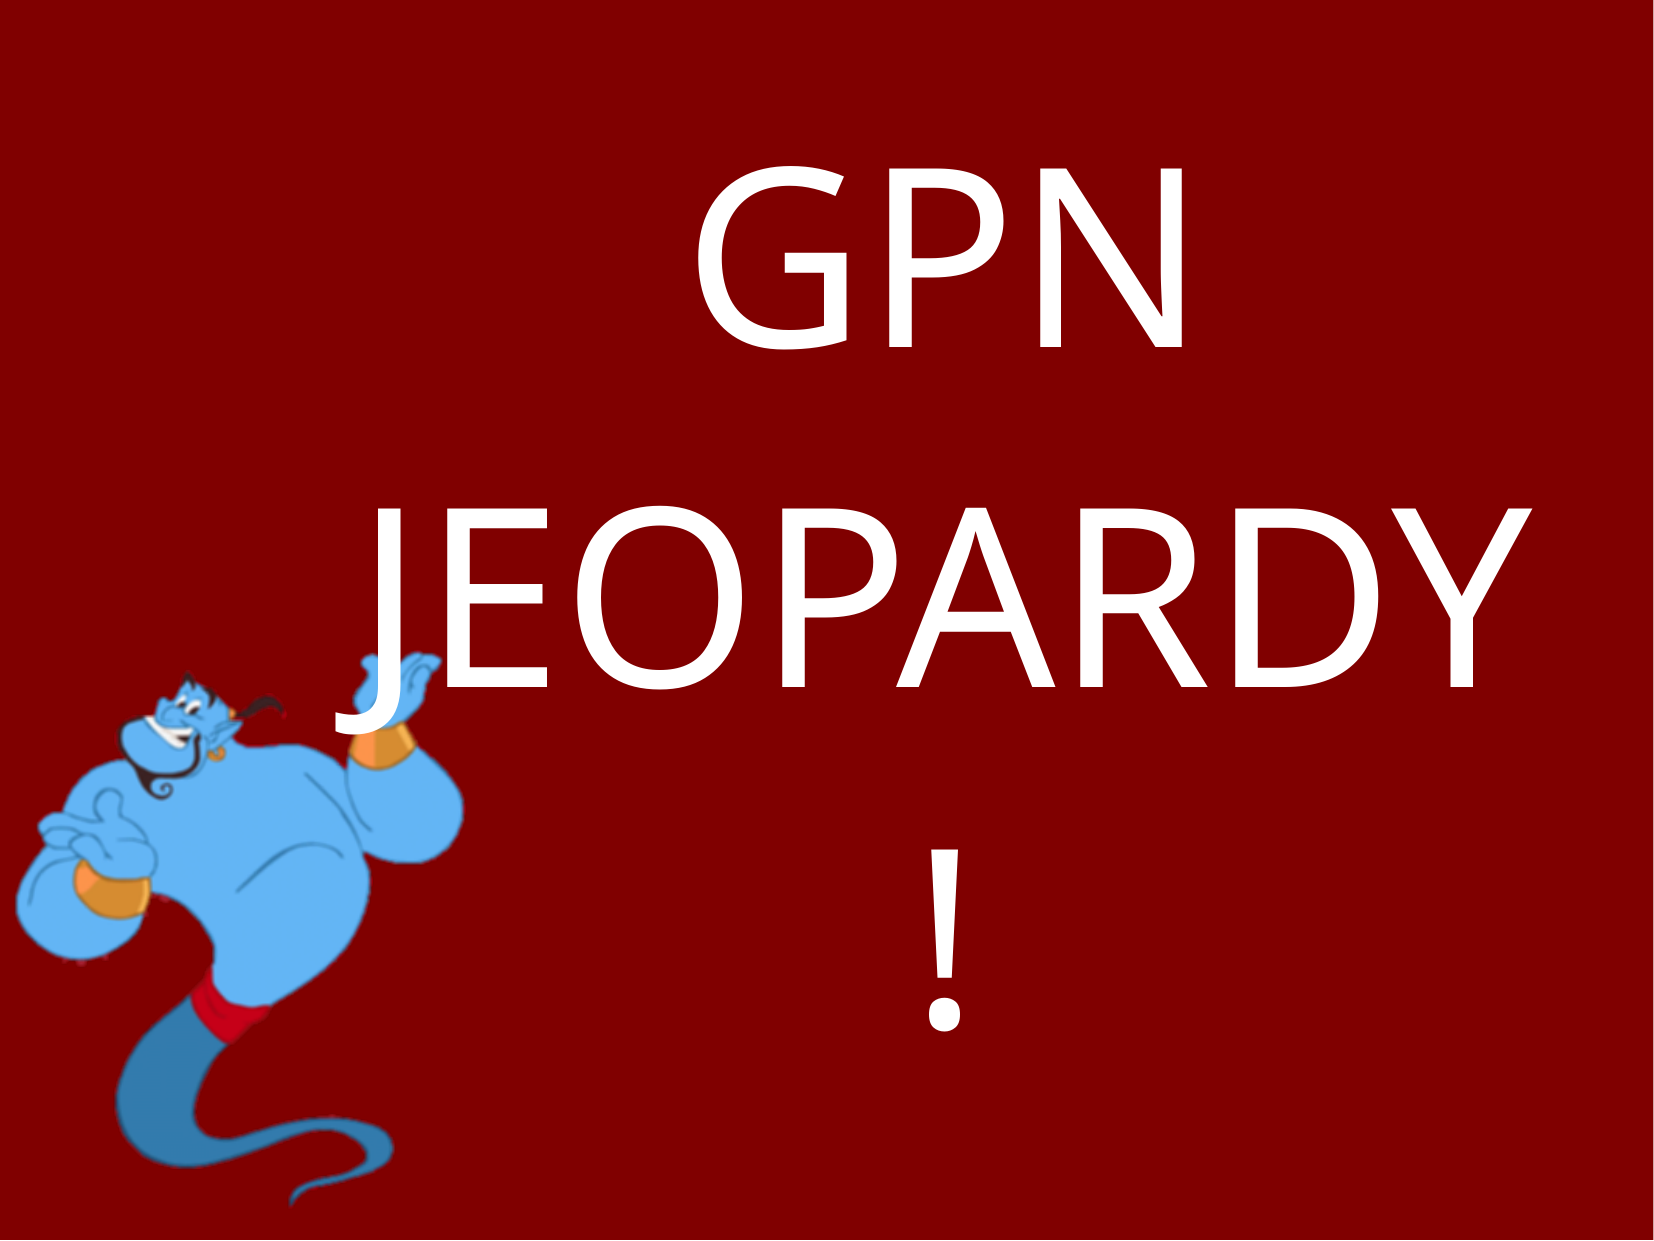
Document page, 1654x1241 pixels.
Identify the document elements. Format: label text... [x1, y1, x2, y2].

picture [7, 620, 473, 1241]
subtitle GPN JEOPARDY! [324, 206, 1565, 975]
